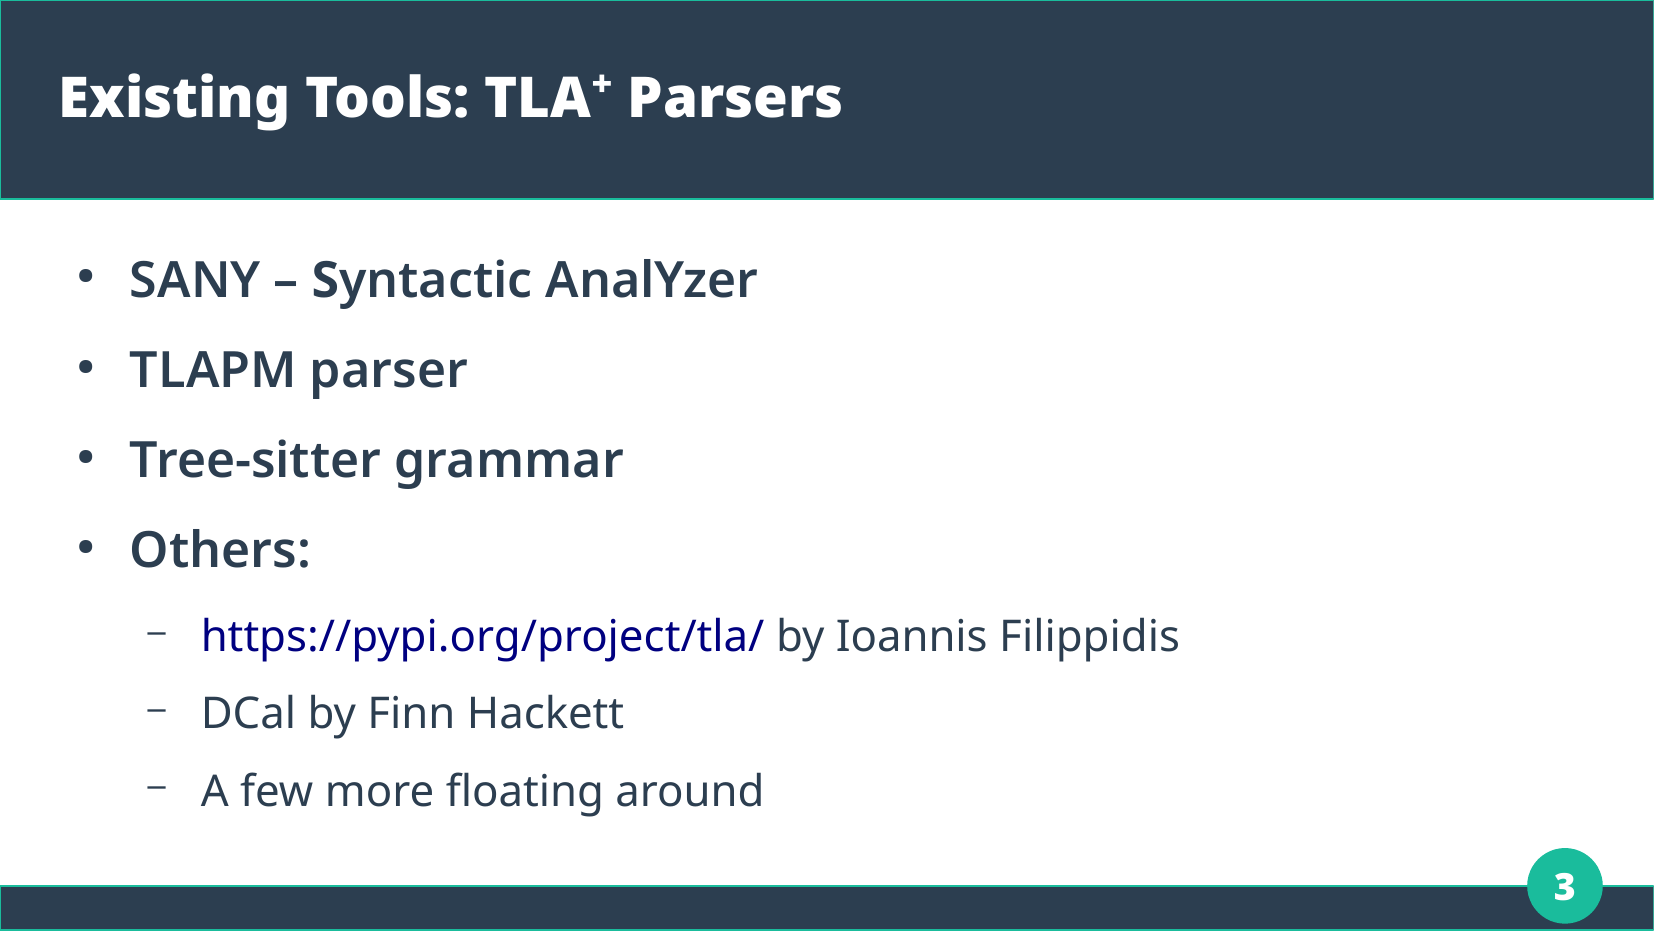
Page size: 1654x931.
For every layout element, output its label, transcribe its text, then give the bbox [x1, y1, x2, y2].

list SANY – Syntactic AnalYzer TLAPM parser Tree-sitter grammar Others: https://pypi.org/project/tla/ by Ioannis Filippidis DCal by Finn Hackett A few more floating around [59, 243, 1595, 864]
title Existing Tools: TLA⁺ Parsers [59, 37, 1595, 155]
